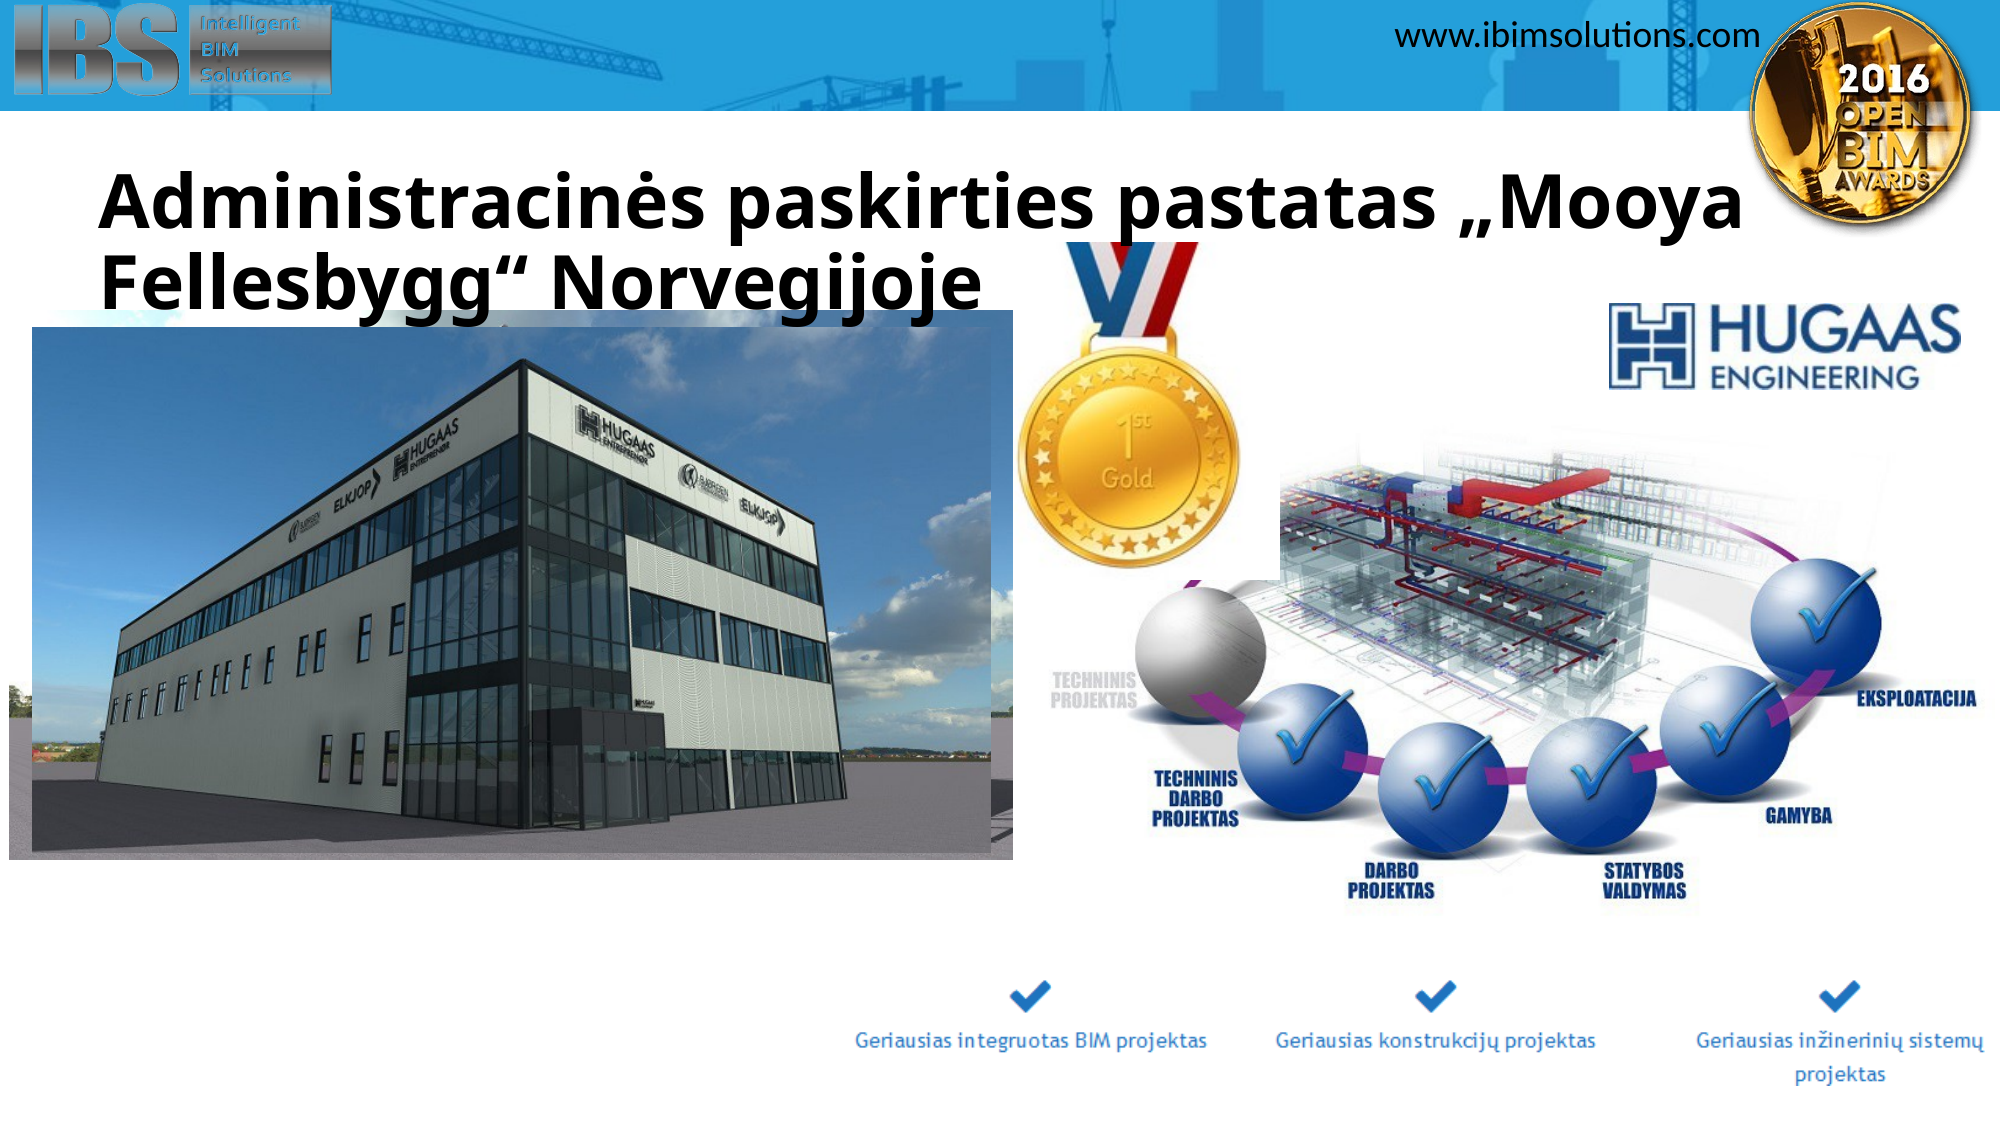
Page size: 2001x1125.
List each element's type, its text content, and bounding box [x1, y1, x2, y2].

picture [843, 967, 2000, 1086]
picture [1671, 0, 2000, 238]
picture [0, 0, 1668, 111]
picture [9, 303, 2000, 938]
title Administracinės paskirties pastatas „Mooya Fellesbygg“ Norvegijoje [83, 156, 1809, 374]
text_box www.ibimsolutions.com [1379, 2, 1796, 66]
